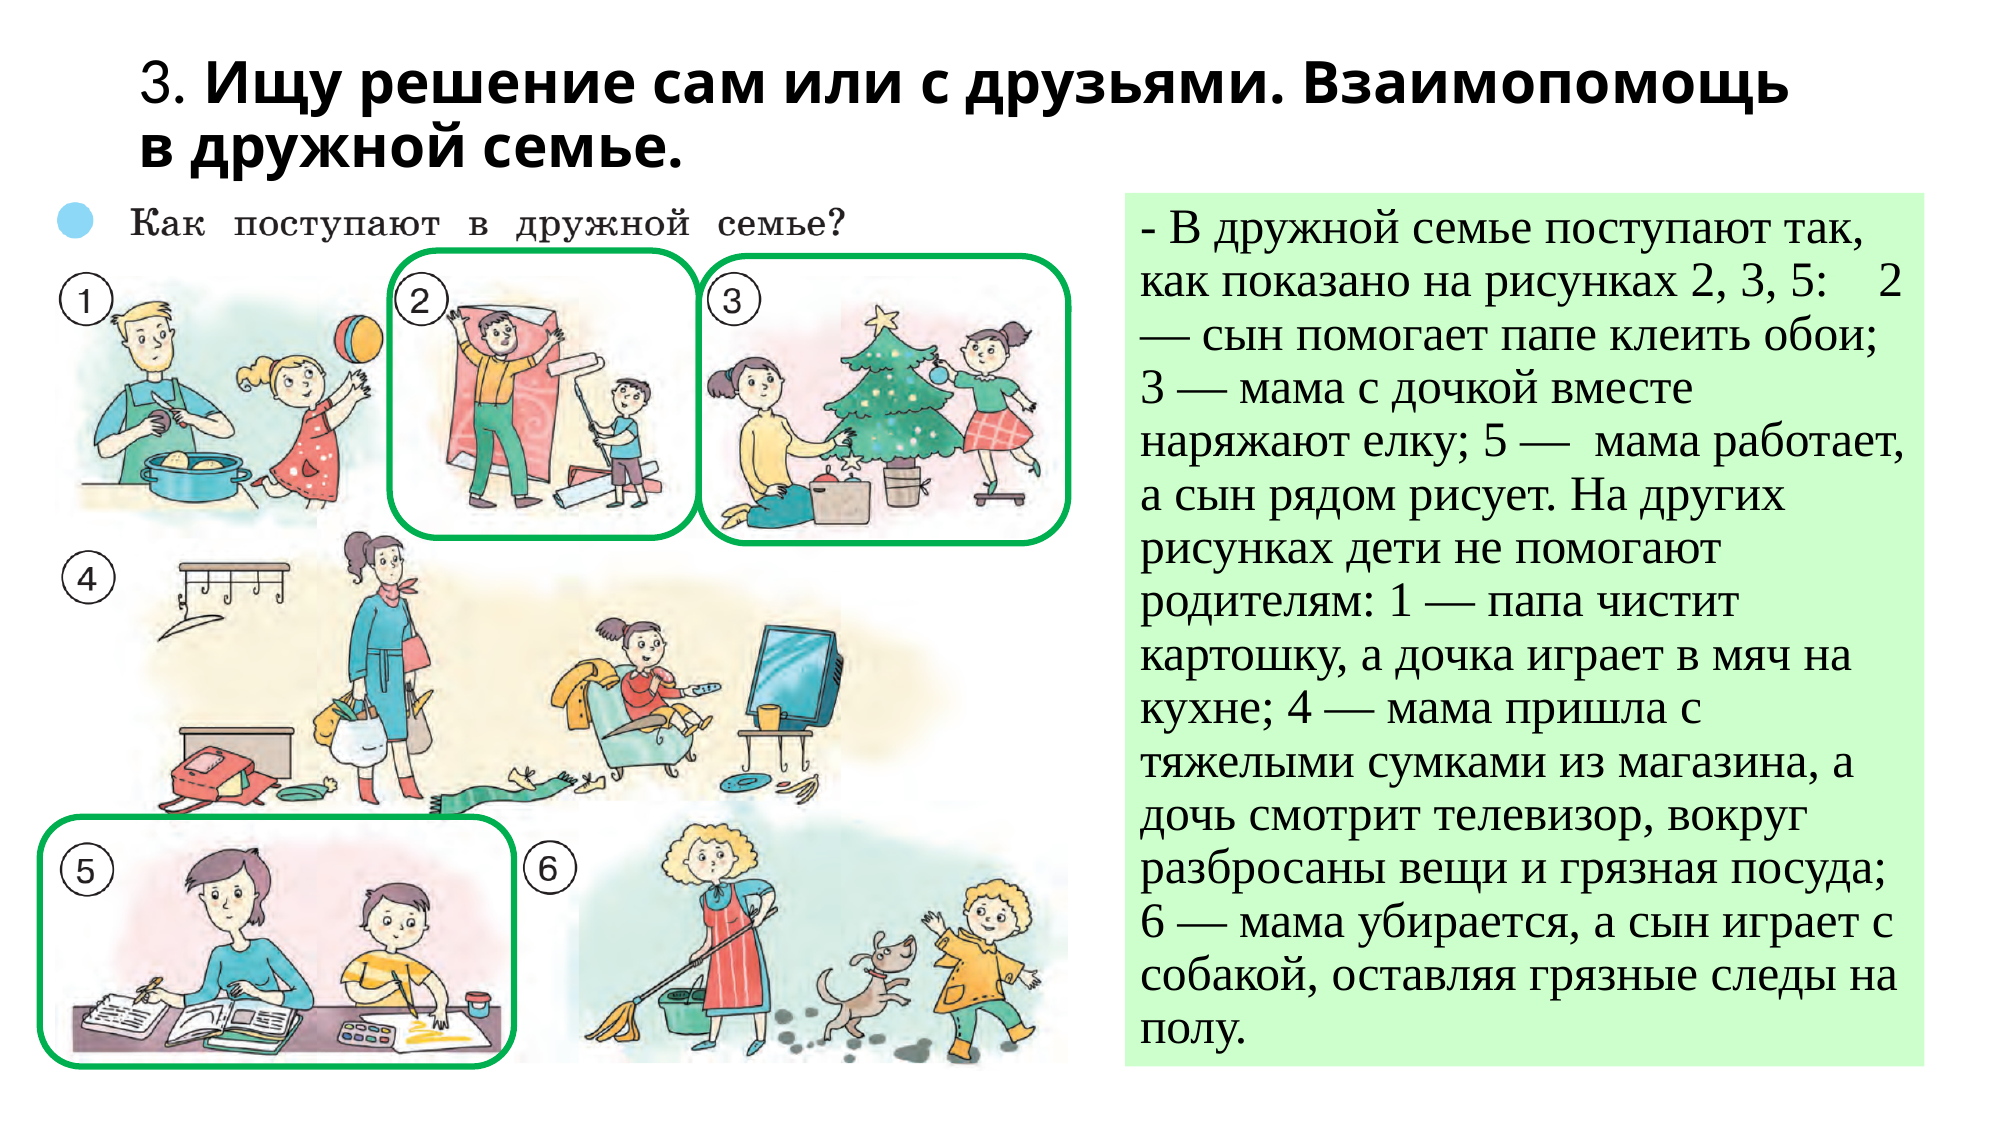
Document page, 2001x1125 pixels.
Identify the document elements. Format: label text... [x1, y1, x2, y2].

title 3. Ищу решение сам или с друзьями. Взаимопомощь в дружной семье. [123, 38, 1849, 189]
list - В дружной семье поступают так, как показано на рисунках 2, 3, 5: 2 — сын помогает папе клеить обои; 3 — мама с дочкой вместе наряжают елку; 5 — мама работает, а сын рядом рисует. На других рисунках дети не помогают родителям: 1 — папа чистит картошку, а дочка играет в мяч на кухне; 4 — мама пришла с тяжелыми сумками из магазина, а дочь смотрит телевизор, вокруг разбросаны вещи и грязная посуда; 6 — мама убирается, а сын играет с собакой, оставляя грязные следы на полу. [1125, 192, 1925, 1067]
picture [39, 188, 1103, 1087]
picture [43, 820, 510, 1063]
